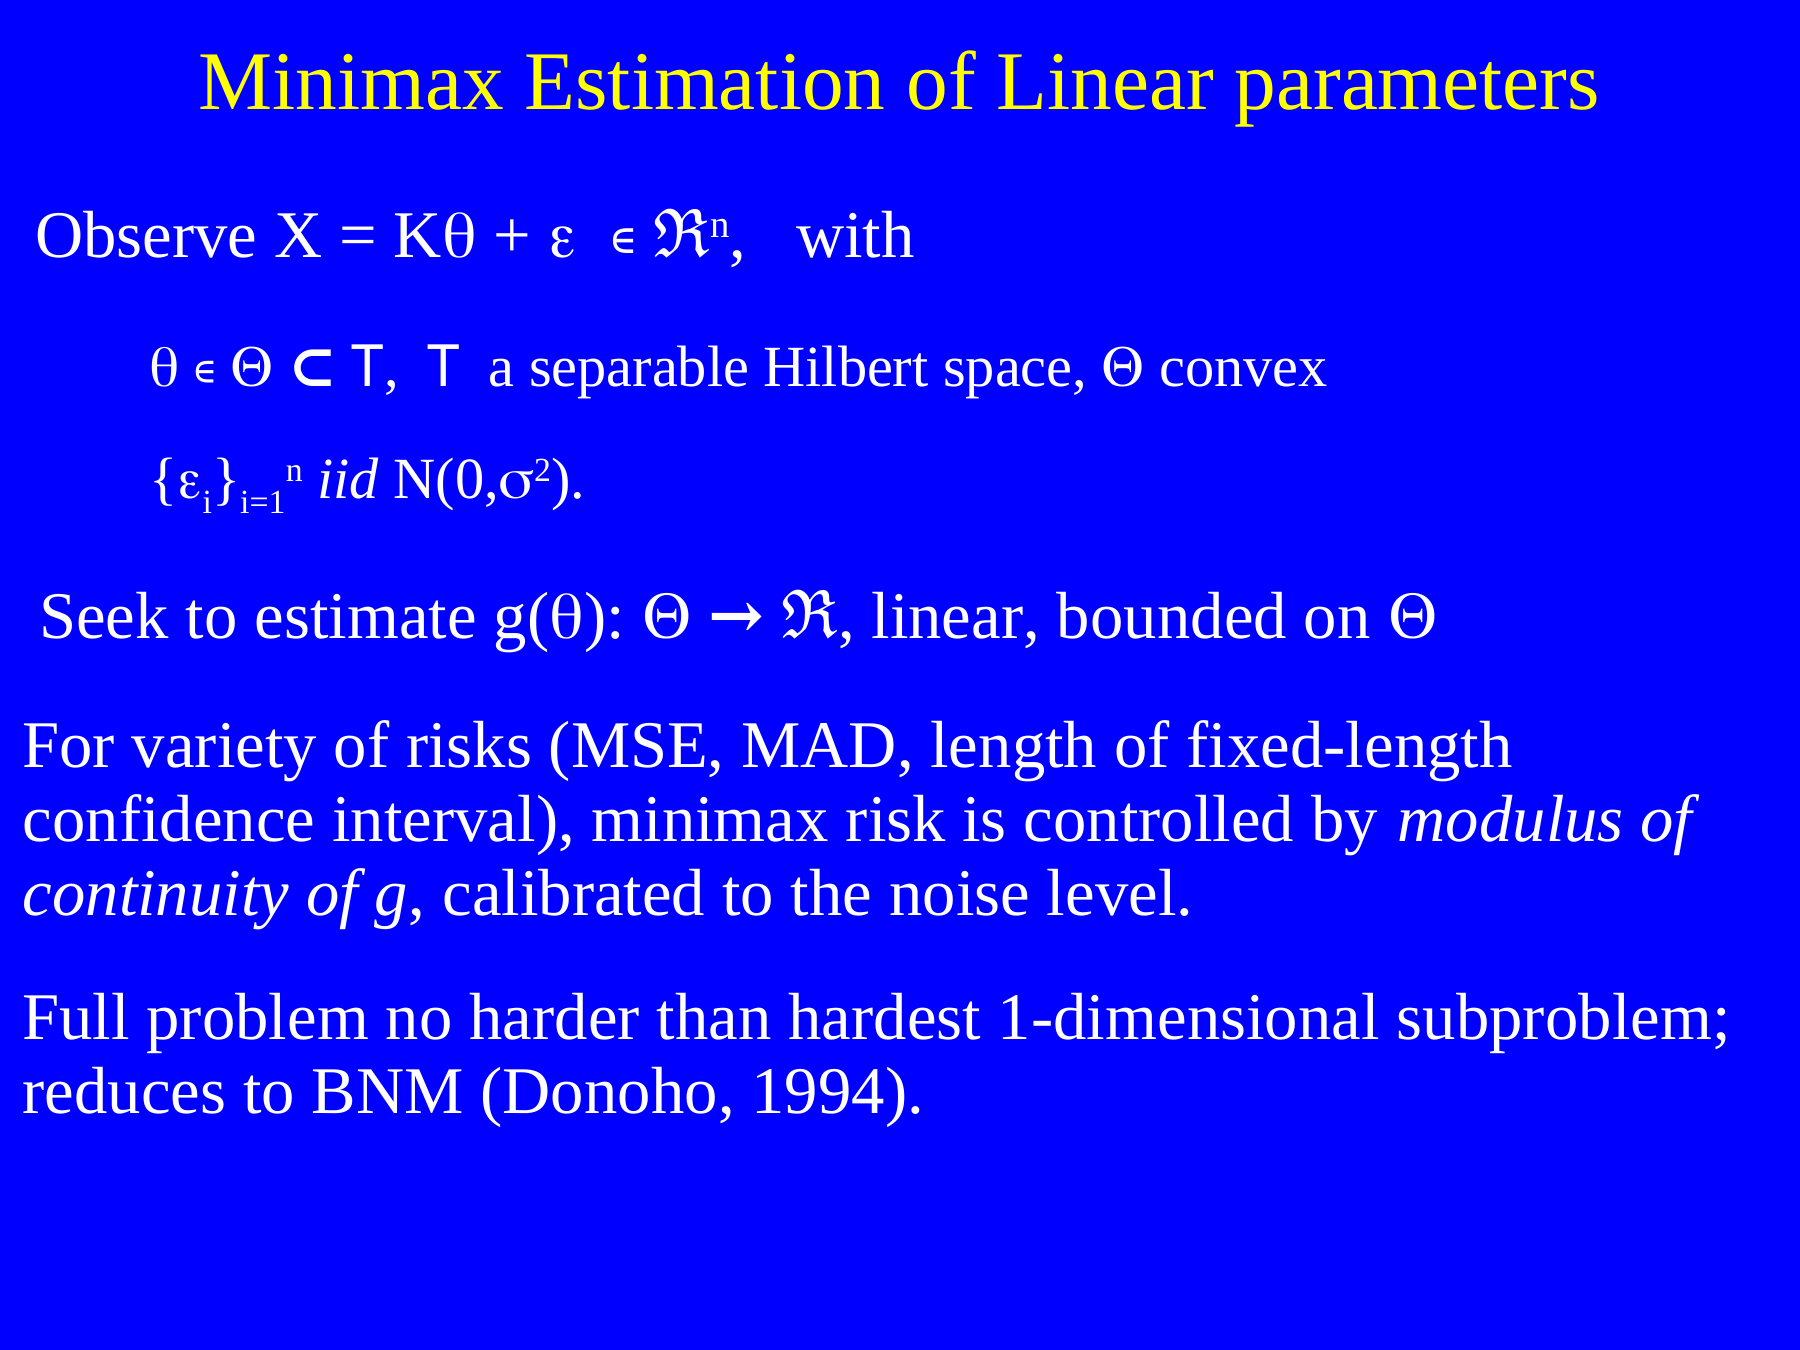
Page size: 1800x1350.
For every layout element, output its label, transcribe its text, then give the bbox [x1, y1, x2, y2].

title Minimax Estimation of Linear parameters [0, 0, 1800, 174]
list Observe X = K + ∊ ℜn, with  ∊  ⊂ T, T a separable Hilbert space,  convex {i}i=1n iid N(0,2). Seek to estimate g():  → ℜ, linear, bounded on  For variety of risks (MSE, MAD, length of fixed-length confidence interval), minimax risk is controlled by modulus of continuity of g, calibrated to the noise level. Full problem no harder than hardest 1-dimensional subproblem; reduces to BNM (Donoho, 1994). [0, 174, 1800, 1350]
